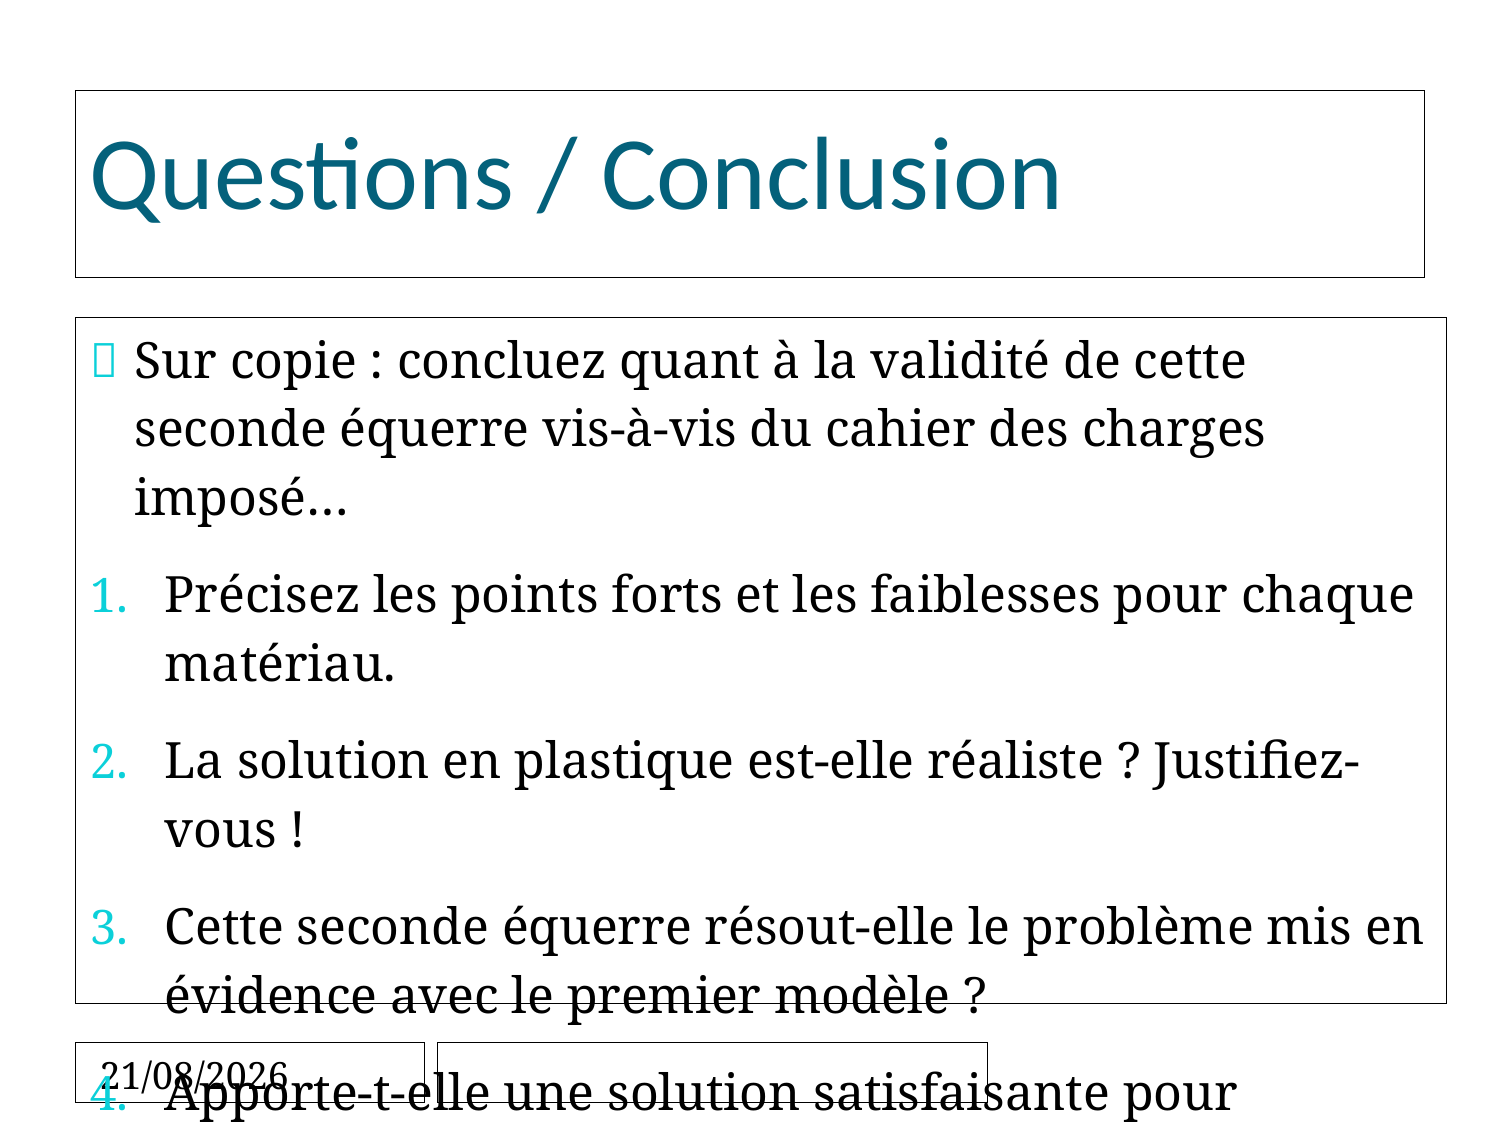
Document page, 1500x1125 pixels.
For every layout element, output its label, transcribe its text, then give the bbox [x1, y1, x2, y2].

title Questions / Conclusion [75, 90, 1425, 278]
list Sur copie : concluez quant à la validité de cette seconde équerre vis-à-vis du cahier des charges imposé… Précisez les points forts et les faiblesses pour chaque matériau. La solution en plastique est-elle réaliste ? Justifiez-vous ! Cette seconde équerre résout-elle le problème mis en évidence avec le premier modèle ? Apporte-t-elle une solution satisfaisante pour autant ? Quel paramètre faut-il améliorer dans l’ensemble ? [75, 317, 1447, 1004]
